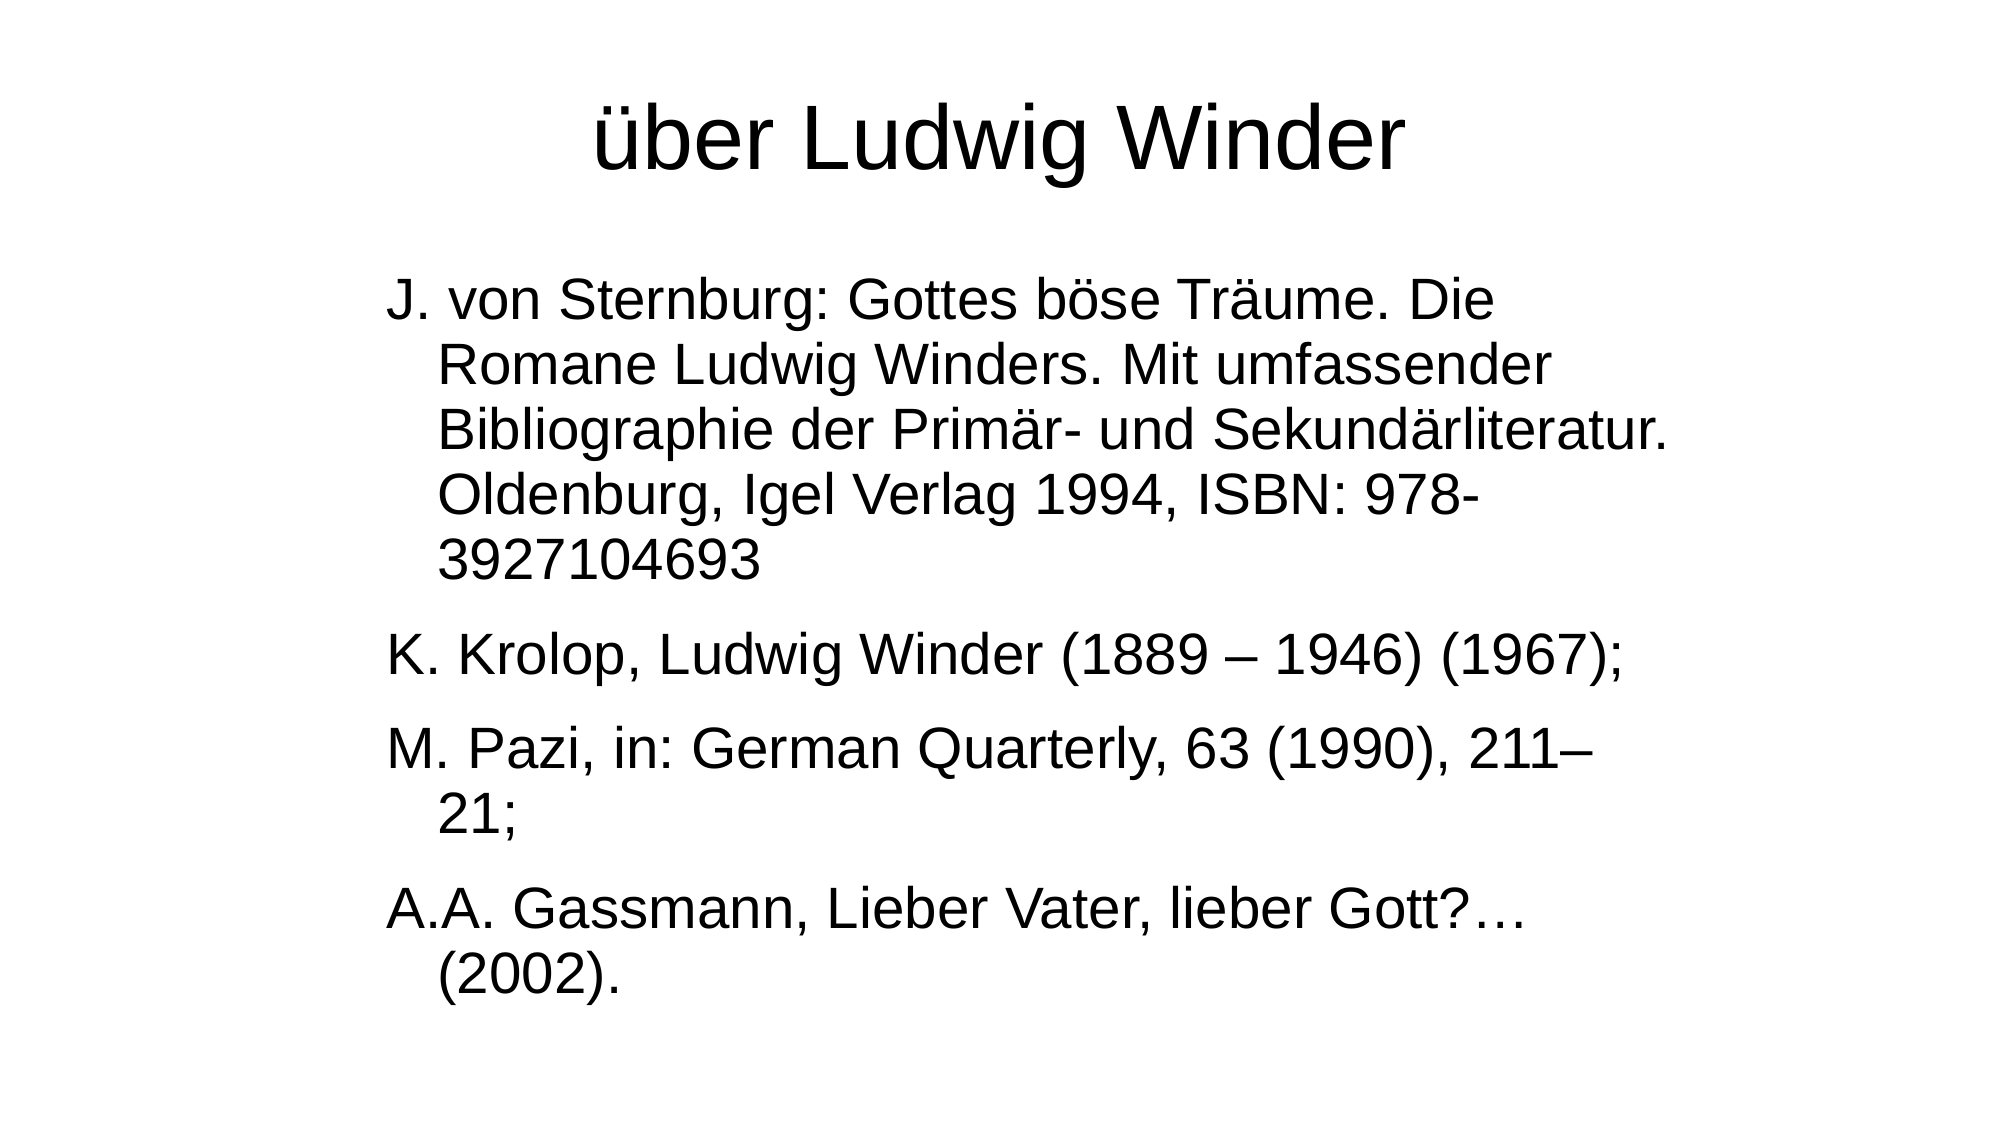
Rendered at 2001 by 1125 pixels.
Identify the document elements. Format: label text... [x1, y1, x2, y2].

list J. von Sternburg: Gottes böse Träume. Die Romane Ludwig Winders. Mit umfassender Bibliographie der Primär- und Sekundärliteratur. Oldenburg, Igel Verlag 1994, ISBN: 978-3927104693 K. Krolop, Ludwig Winder (1889 – 1946) (1967); M. Pazi, in: German Quarterly, 63 (1990), 211–21; A.A. Gassmann, Lieber Vater, lieber Gott?… (2002). [324, 263, 1675, 1050]
title über Ludwig Winder [324, 44, 1675, 233]
